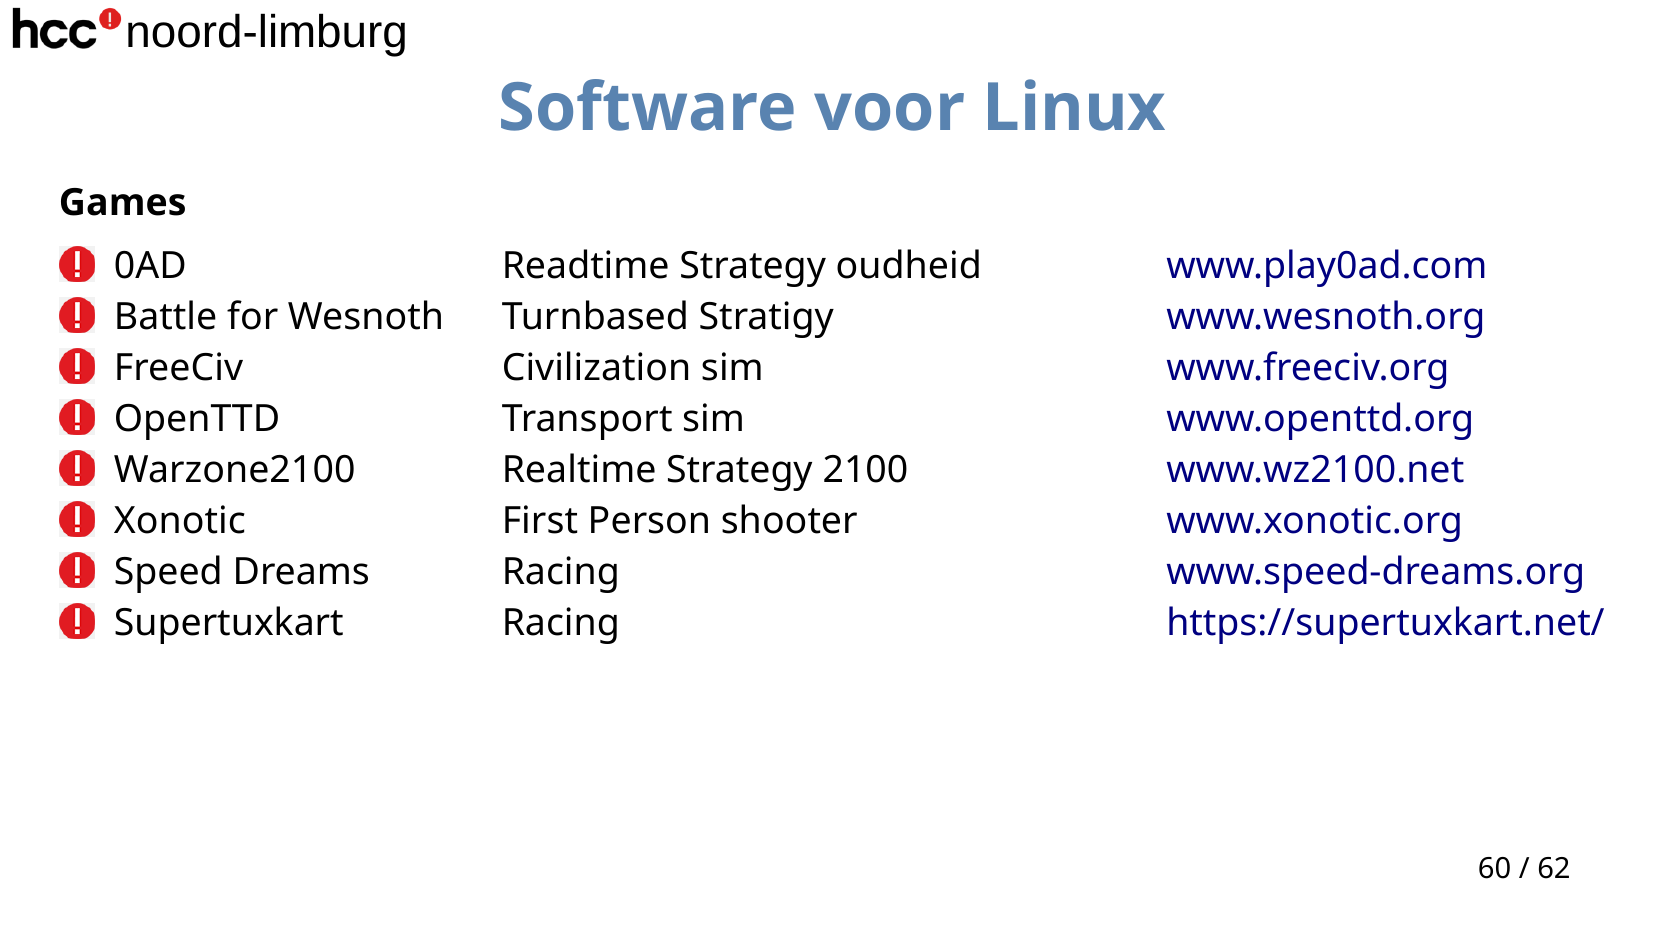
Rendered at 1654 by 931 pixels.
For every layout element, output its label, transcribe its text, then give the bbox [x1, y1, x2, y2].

picture [11, 6, 122, 50]
title Software voor Linux [129, 59, 1536, 150]
subtitle Games 0AD Readtime Strategy oudheid www.play0ad.com Battle for Wesnoth Turnbased Stratigy www.wesnoth.org FreeCiv Civilization sim www.freeciv.org OpenTTD Transport sim www.openttd.org Warzone2100 Realtime Strategy 2100 www.wz2100.net Xonotic First Person shooter www.xonotic.org Speed Dreams Racing www.speed-dreams.org Supertuxkart Racing https://supertuxkart.net/ [59, 175, 1630, 647]
